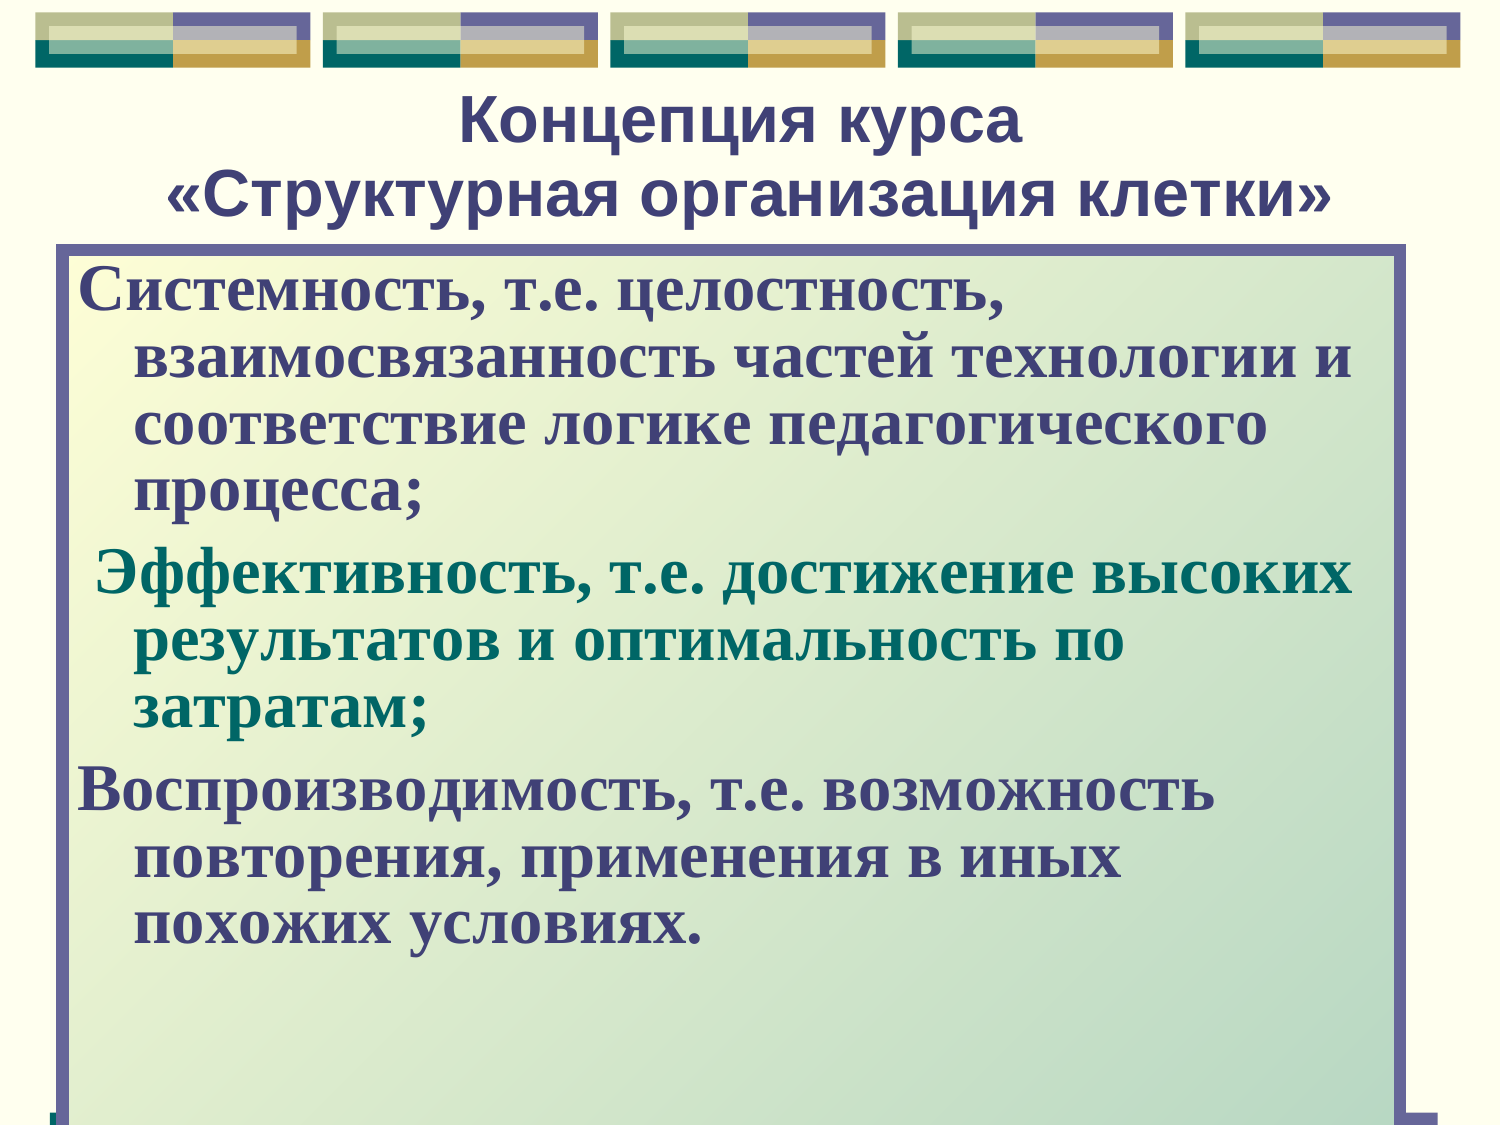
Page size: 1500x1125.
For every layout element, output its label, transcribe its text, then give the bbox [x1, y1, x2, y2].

list Системность, т.е. целостность, взаимосвязанность частей технологии и соответствие логике педагогического процесса; Эффективность, т.е. достижение высоких результатов и оптимальность по затратам; Воспроизводимость, т.е. возможность повторения, применения в иных похожих условиях. [62, 249, 1400, 1125]
title Концепция курса «Структурная организация клетки» [112, 73, 1388, 239]
